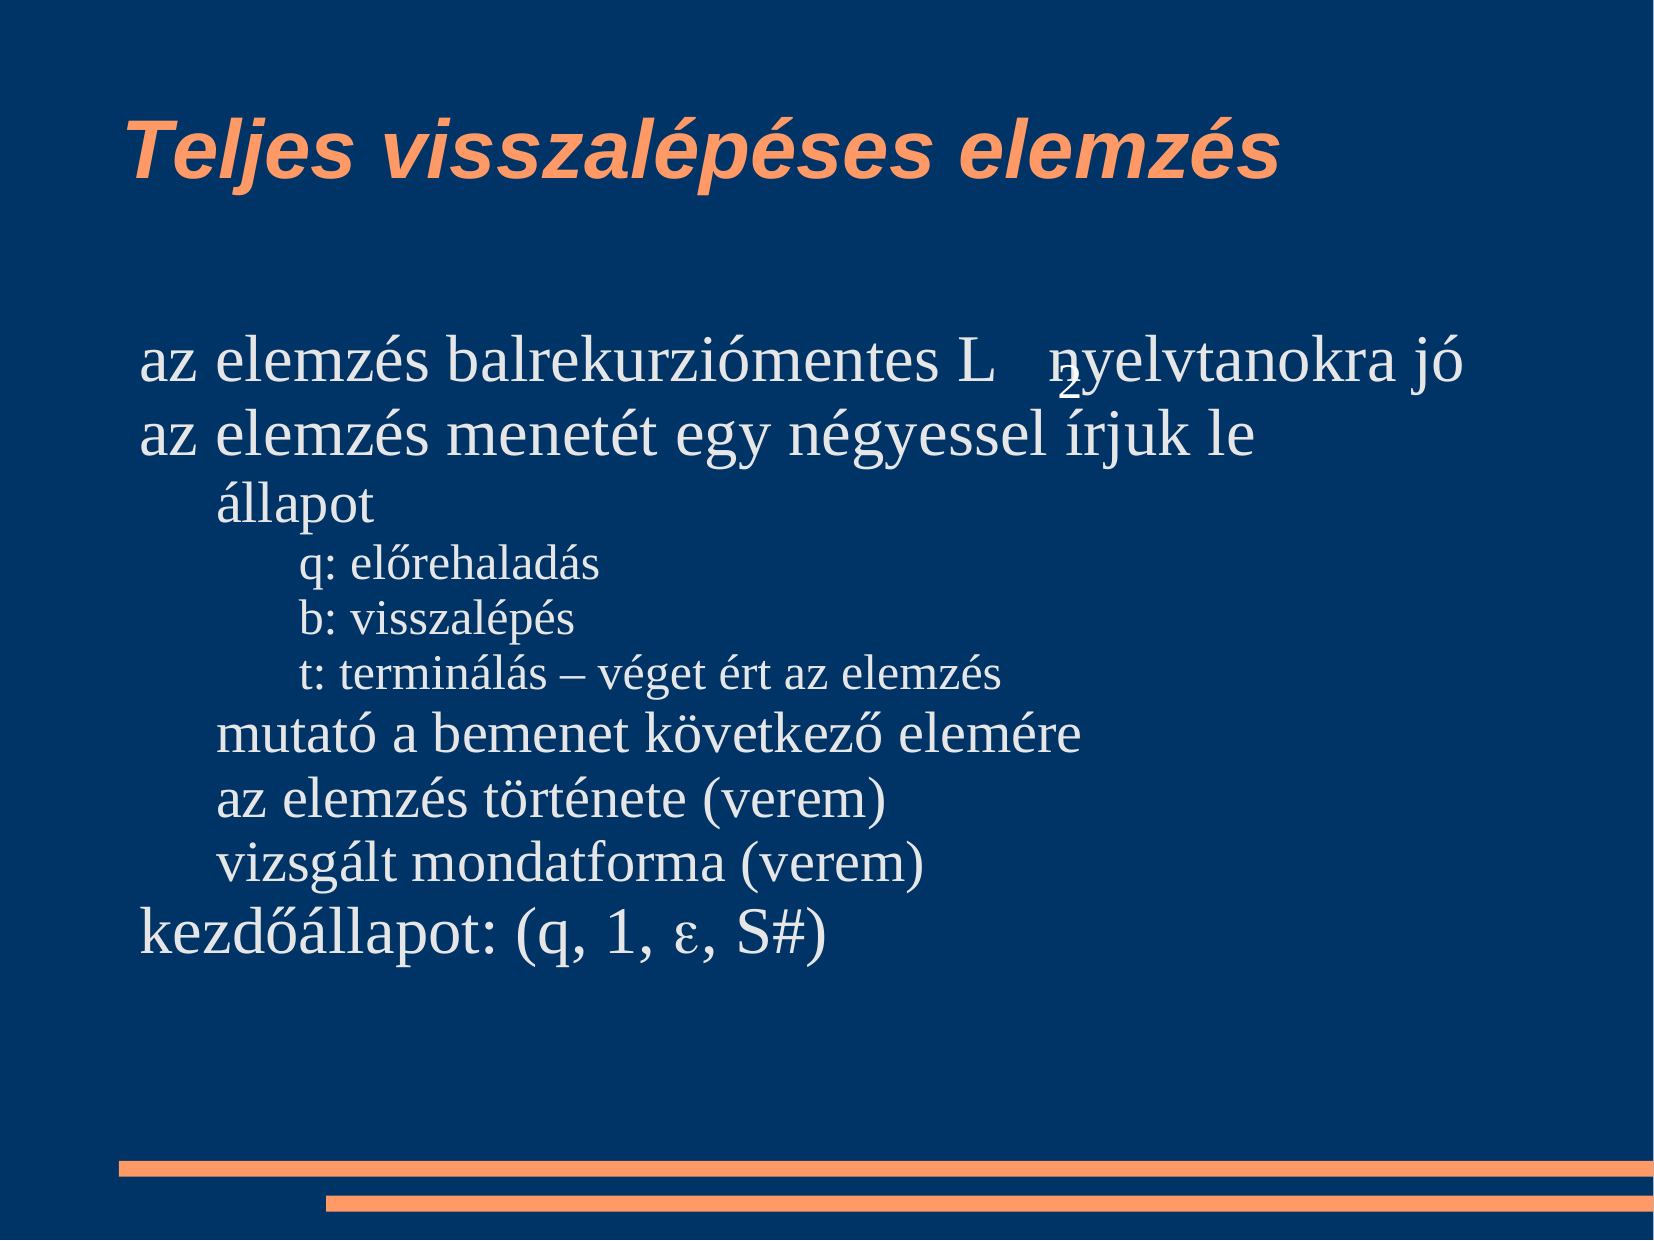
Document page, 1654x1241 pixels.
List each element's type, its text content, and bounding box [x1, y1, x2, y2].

list az elemzés balrekurziómentes L nyelvtanokra jó az elemzés menetét egy négyessel írjuk le állapot q: előrehaladás b: visszalépés t: terminálás – véget ért az elemzés mutató a bemenet következő elemére az elemzés története (verem) vizsgált mondatforma (verem) kezdőállapot: (q, 1, , S#) [121, 322, 1561, 1132]
text_box 2 [1044, 354, 1093, 415]
title Teljes visszalépéses elemzés [121, 46, 1534, 254]
